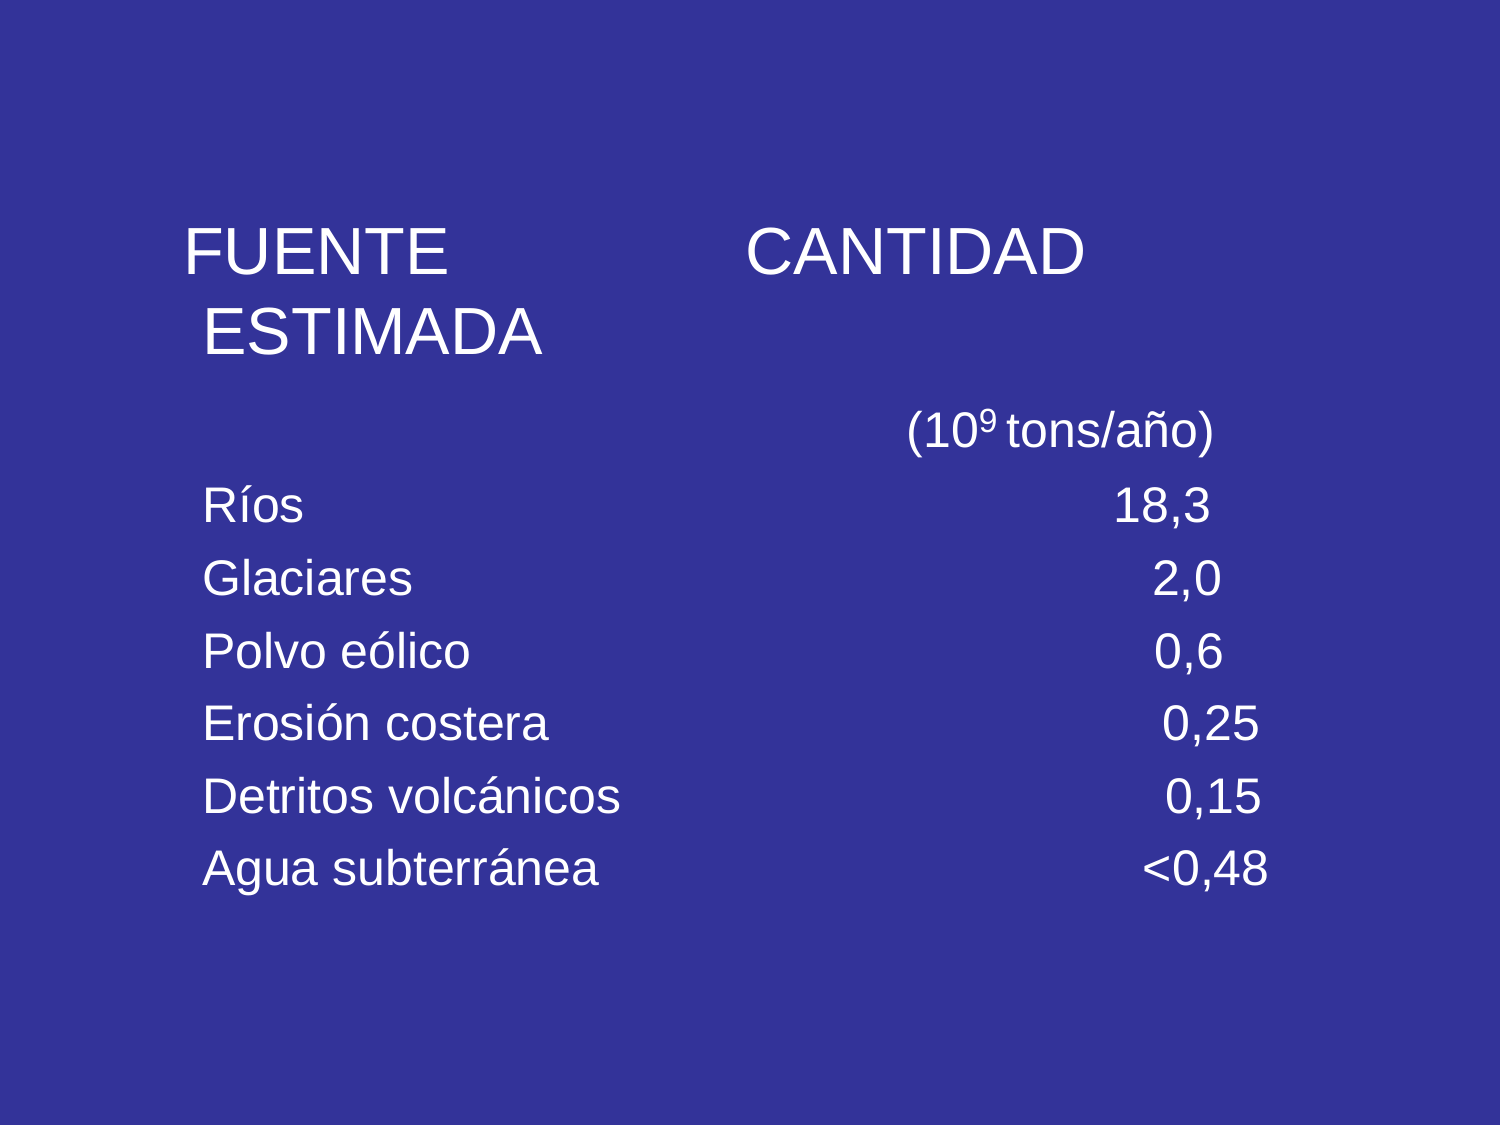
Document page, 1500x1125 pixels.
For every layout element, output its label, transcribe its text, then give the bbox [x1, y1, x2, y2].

list FUENTE CANTIDAD ESTIMADA (109 tons/año) Ríos 18,3 Glaciares 2,0 Polvo eólico 0,6 Erosión costera 0,25 Detritos volcánicos 0,15 Agua subterránea <0,48 [75, 200, 1426, 1005]
